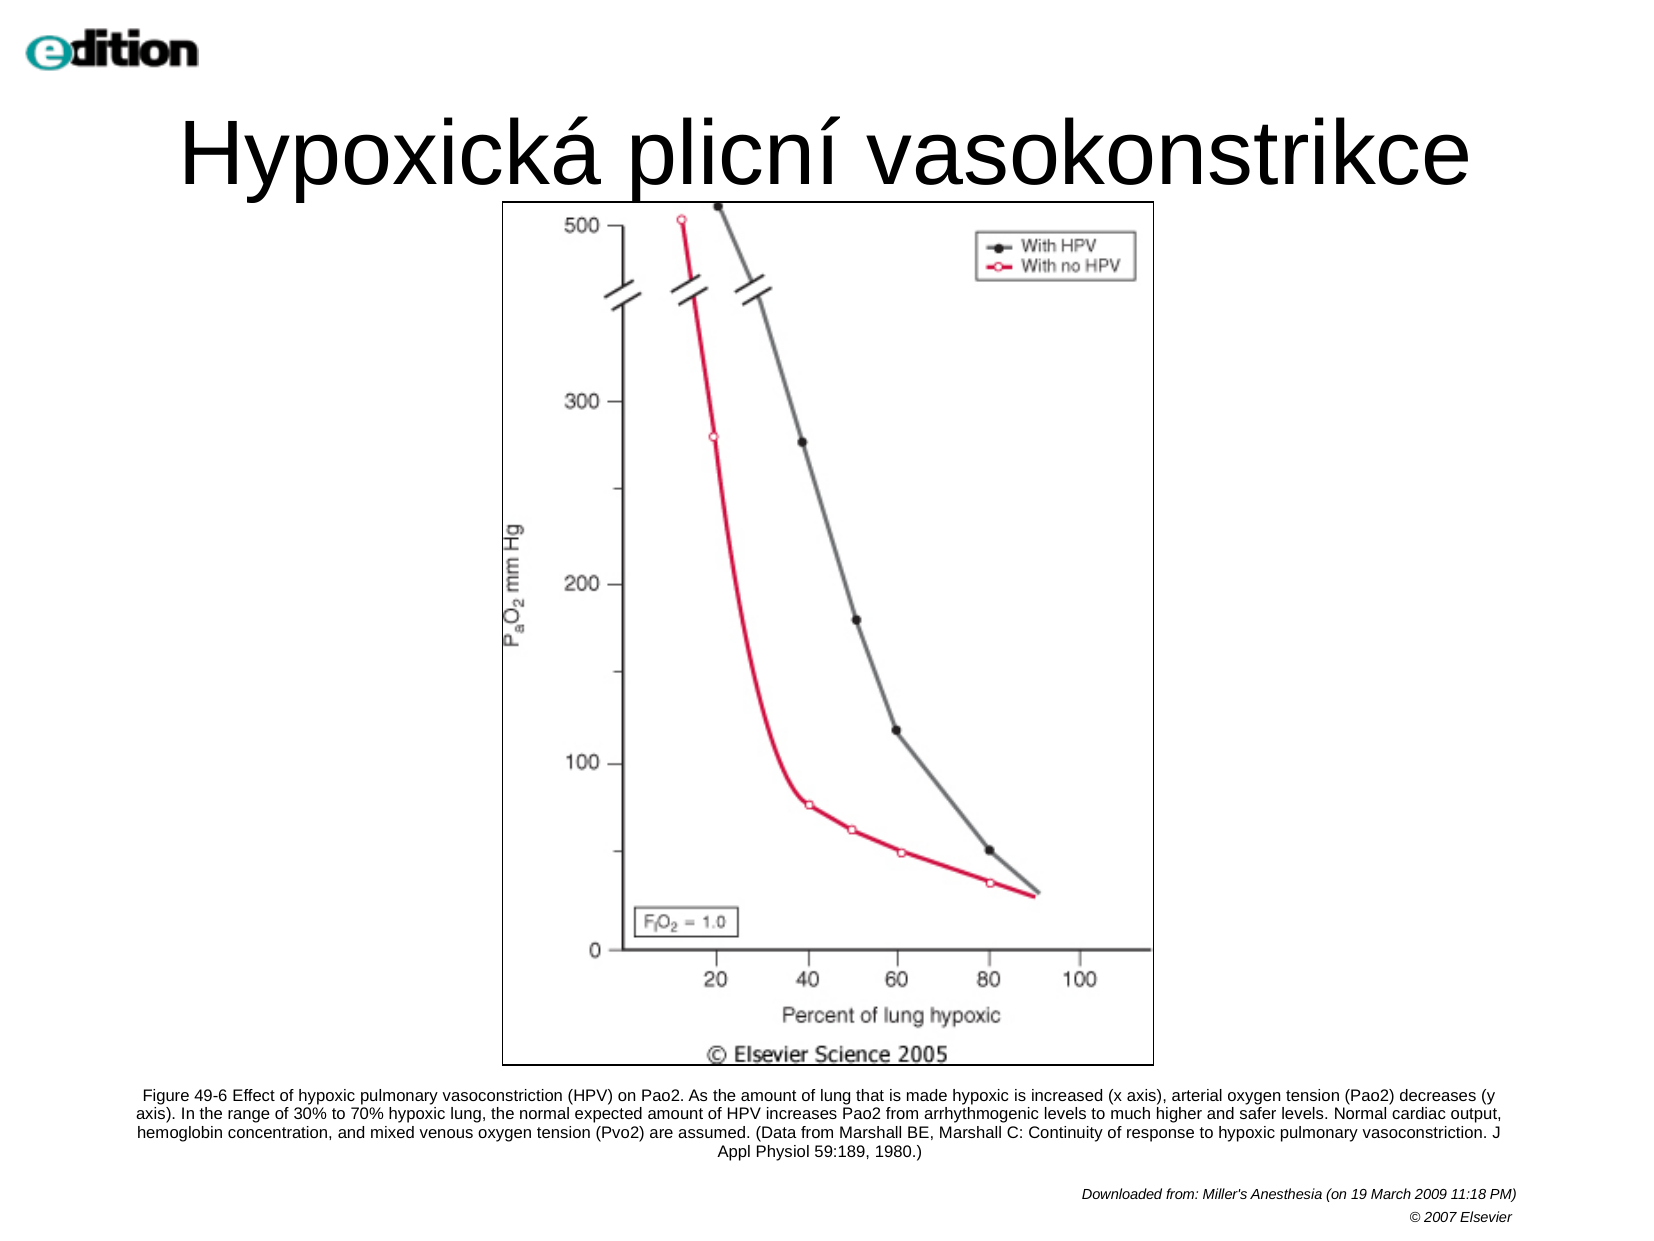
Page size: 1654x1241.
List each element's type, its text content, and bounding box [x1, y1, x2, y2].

text_box Downloaded from: Miller's Anesthesia (on 19 March 2009 11:18 PM) [724, 1178, 1532, 1211]
picture [19, 20, 199, 78]
picture [503, 250, 1153, 1064]
title Hypoxická plicní vasokonstrikce [82, 56, 1571, 250]
text_box Figure 49-6 Effect of hypoxic pulmonary vasoconstriction (HPV) on Pao2. As the amount of lung that is made hypoxic is increased (x axis), arterial oxygen tension (Pao2) decreases (y axis). In the range of 30% to 70% hypoxic lung, the normal expected amount of HPV increases Pao2 from arrhythmogenic levels to much higher and safer levels. Normal cardiac output, hemoglobin concentration, and mixed venous oxygen tension (Pvo2) are assumed. (Data from Marshall BE, Marshall C: Continuity of response to hypoxic pulmonary vasoconstriction. J Appl Physiol 59:189, 1980.) [110, 1078, 1530, 1169]
text_box © 2007 Elsevier [723, 1201, 1531, 1234]
